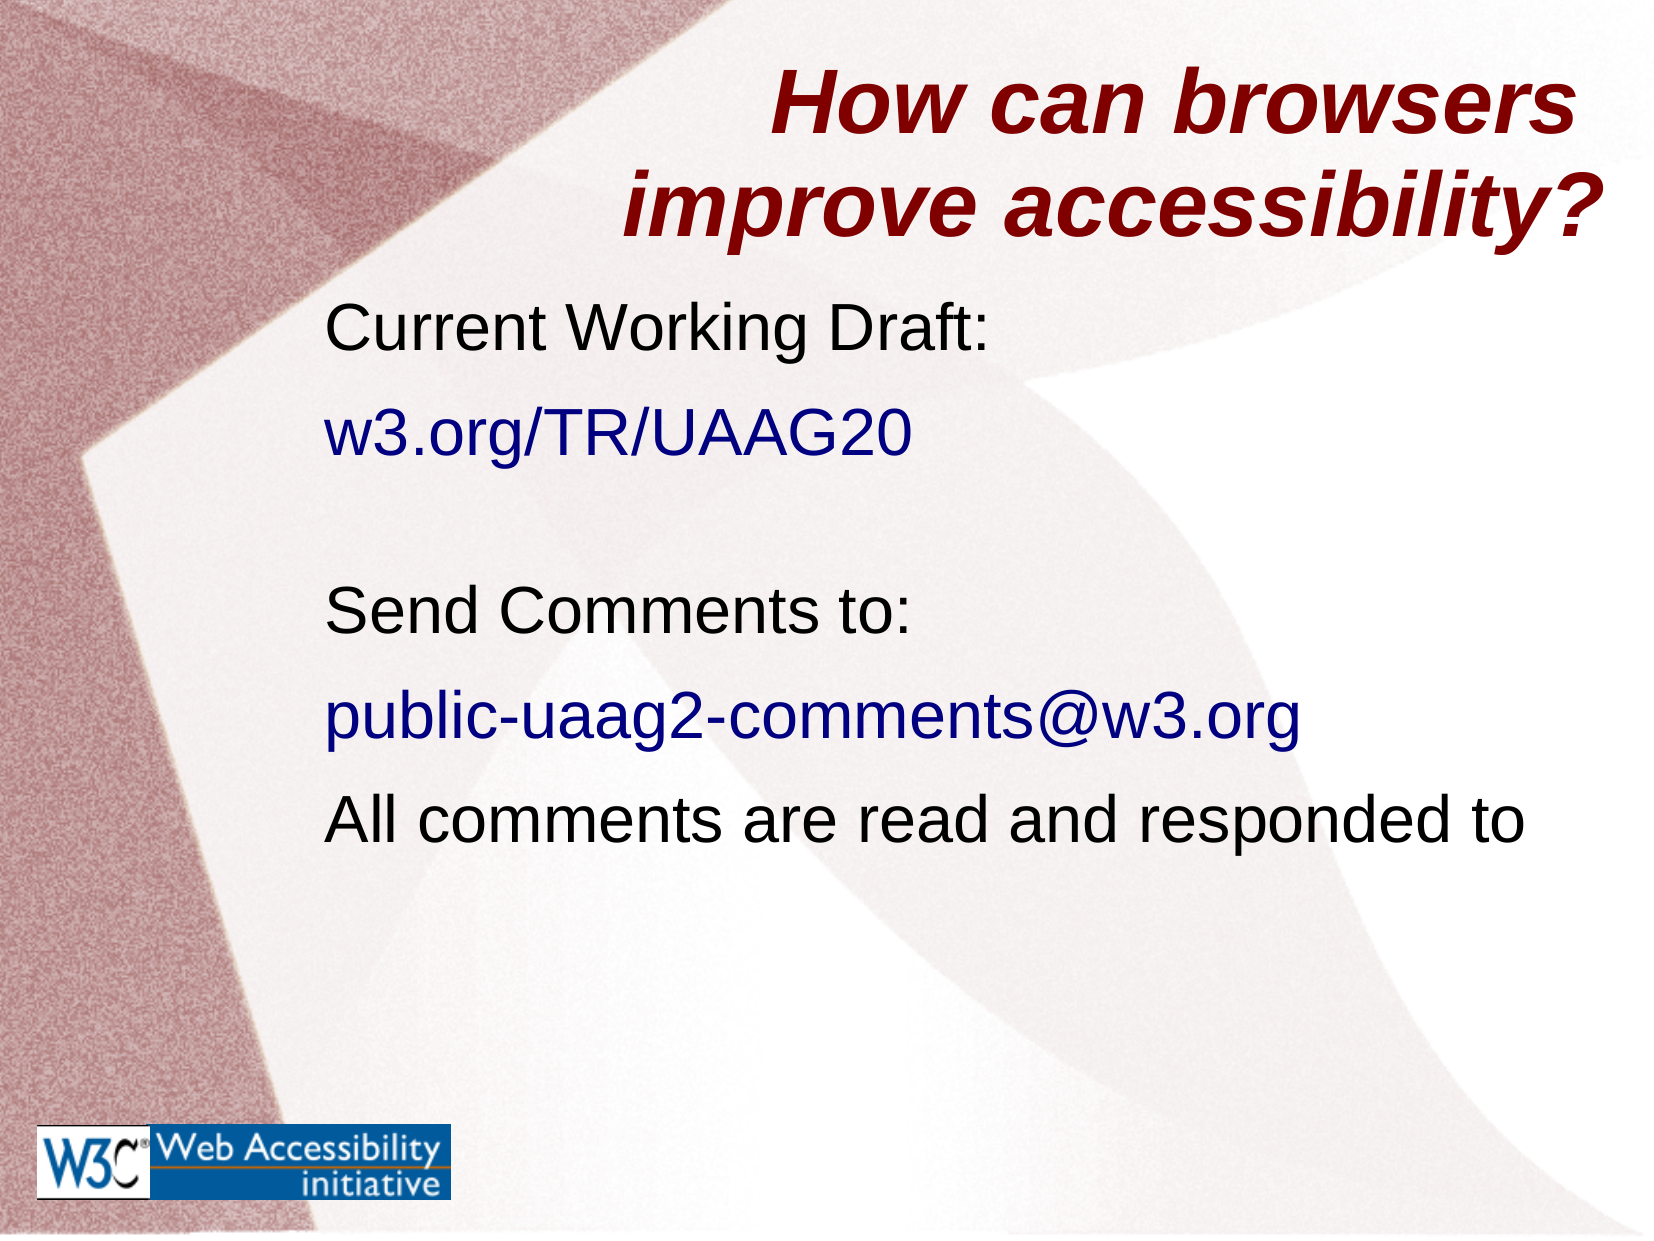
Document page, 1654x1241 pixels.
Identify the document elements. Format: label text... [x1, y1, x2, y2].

list Current Working Draft: w3.org/TR/UAAG20 Send Comments to: public-uaag2-comments@w3.org All comments are read and responded to [324, 290, 1601, 916]
title How can browsers improve accessibility? [596, 49, 1607, 257]
picture [0, 0, 1654, 1241]
